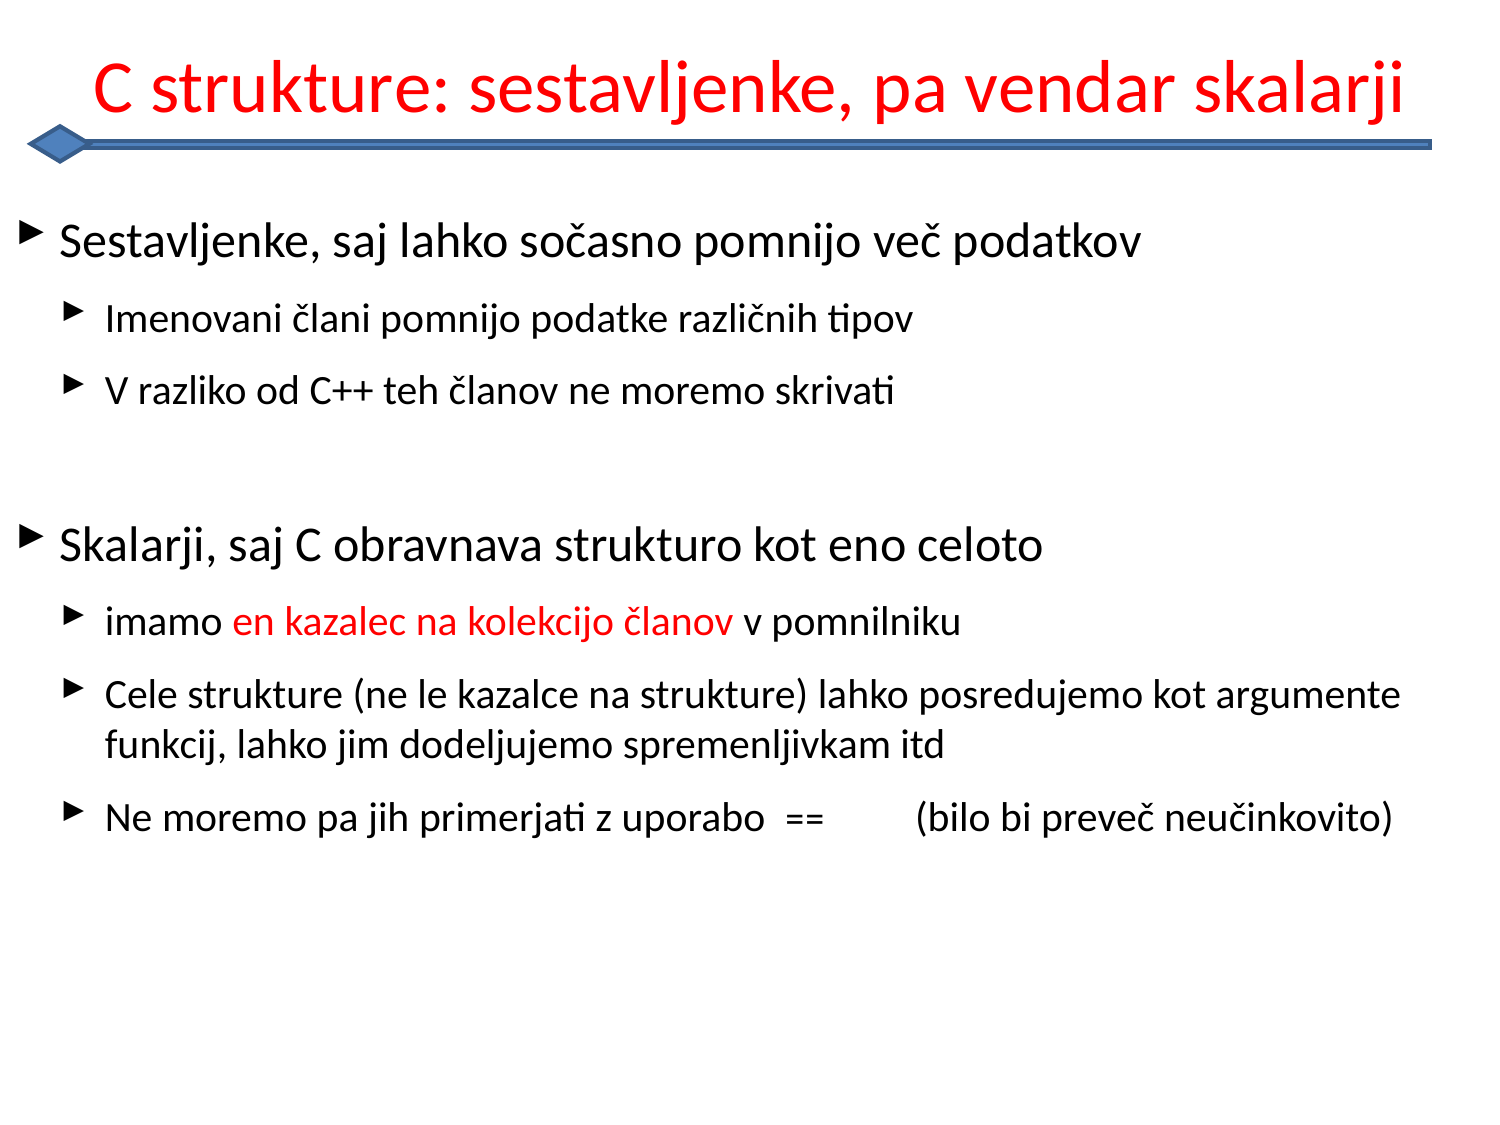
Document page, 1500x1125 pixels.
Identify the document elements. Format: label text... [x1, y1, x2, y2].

title C strukture: sestavljenke, pa vendar skalarji [75, 0, 1426, 180]
list Sestavljenke, saj lahko sočasno pomnijo več podatkov Imenovani člani pomnijo podatke različnih tipov V razliko od C++ teh članov ne moremo skrivati Skalarji, saj C obravnava strukturo kot eno celoto imamo en kazalec na kolekcijo članov v pomnilniku Cele strukture (ne le kazalce na strukture) lahko posredujemo kot argumente funkcij, lahko jim dodeljujemo spremenljivkam itd Ne moremo pa jih primerjati z uporabo == (bilo bi preveč neučinkovito) [0, 200, 1454, 1010]
